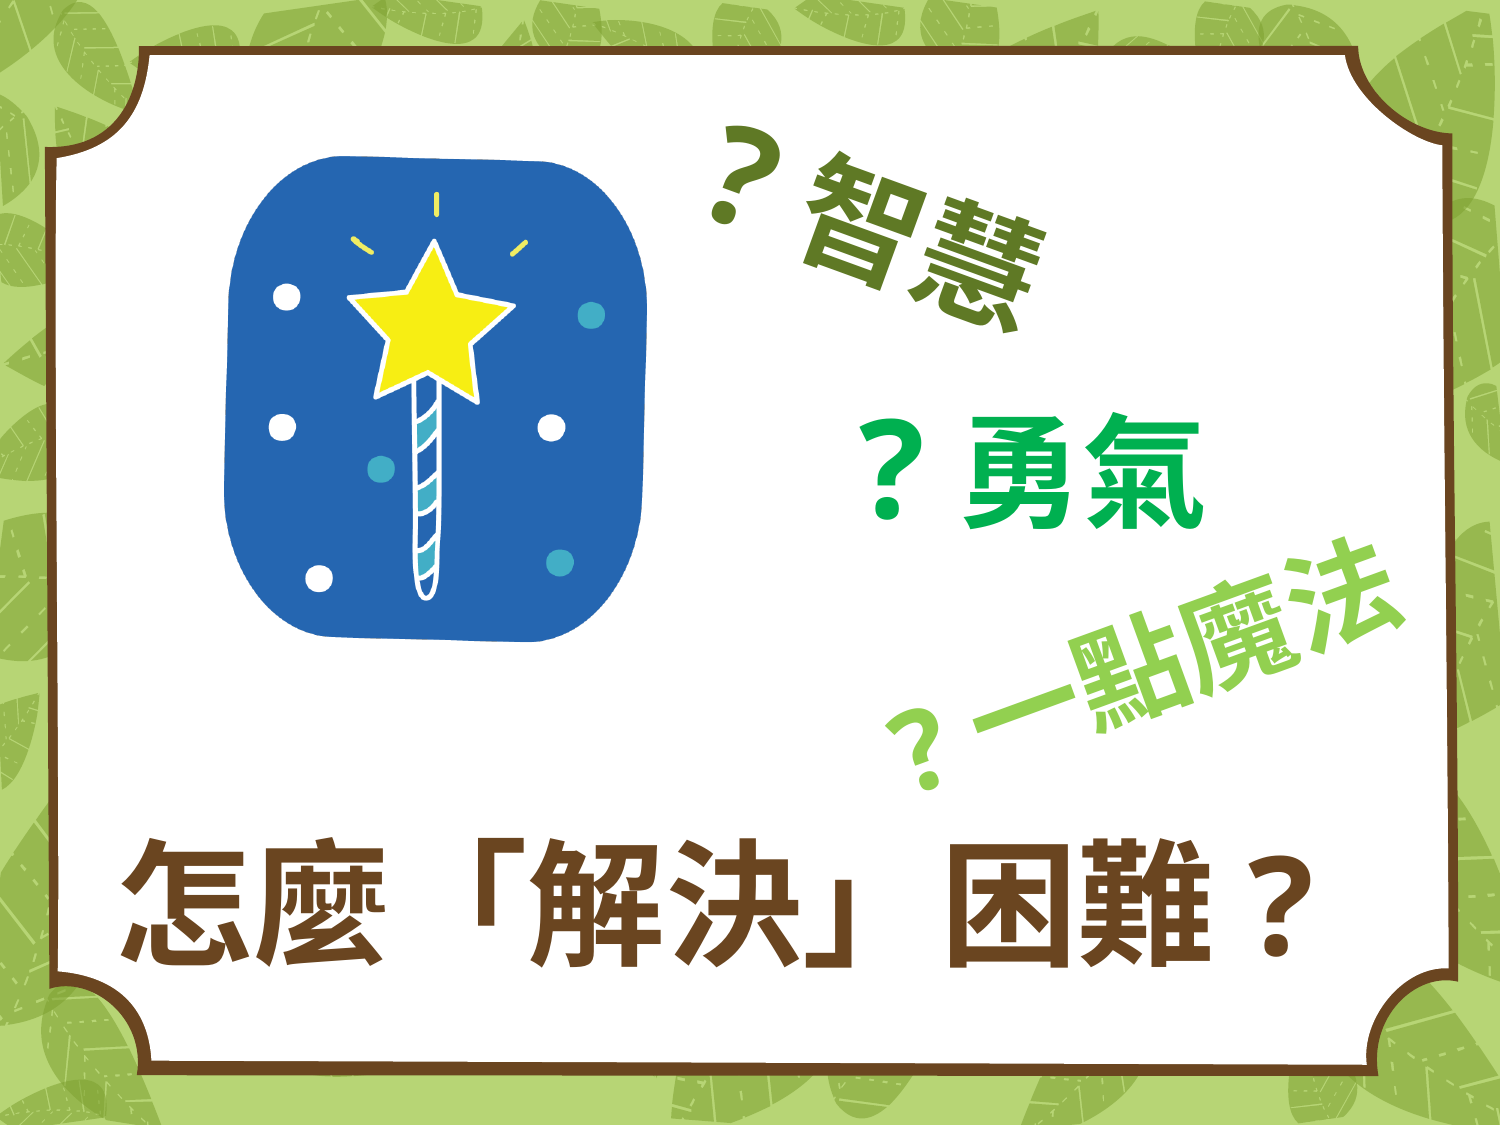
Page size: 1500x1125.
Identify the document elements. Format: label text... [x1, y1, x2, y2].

text_box ?一點魔法 [855, 497, 1434, 831]
text_box ?勇氣 [844, 374, 1223, 554]
picture [218, 113, 651, 676]
text_box ?智慧 [668, 70, 1086, 370]
text_box 怎麼「解決」困難? [100, 811, 1329, 991]
